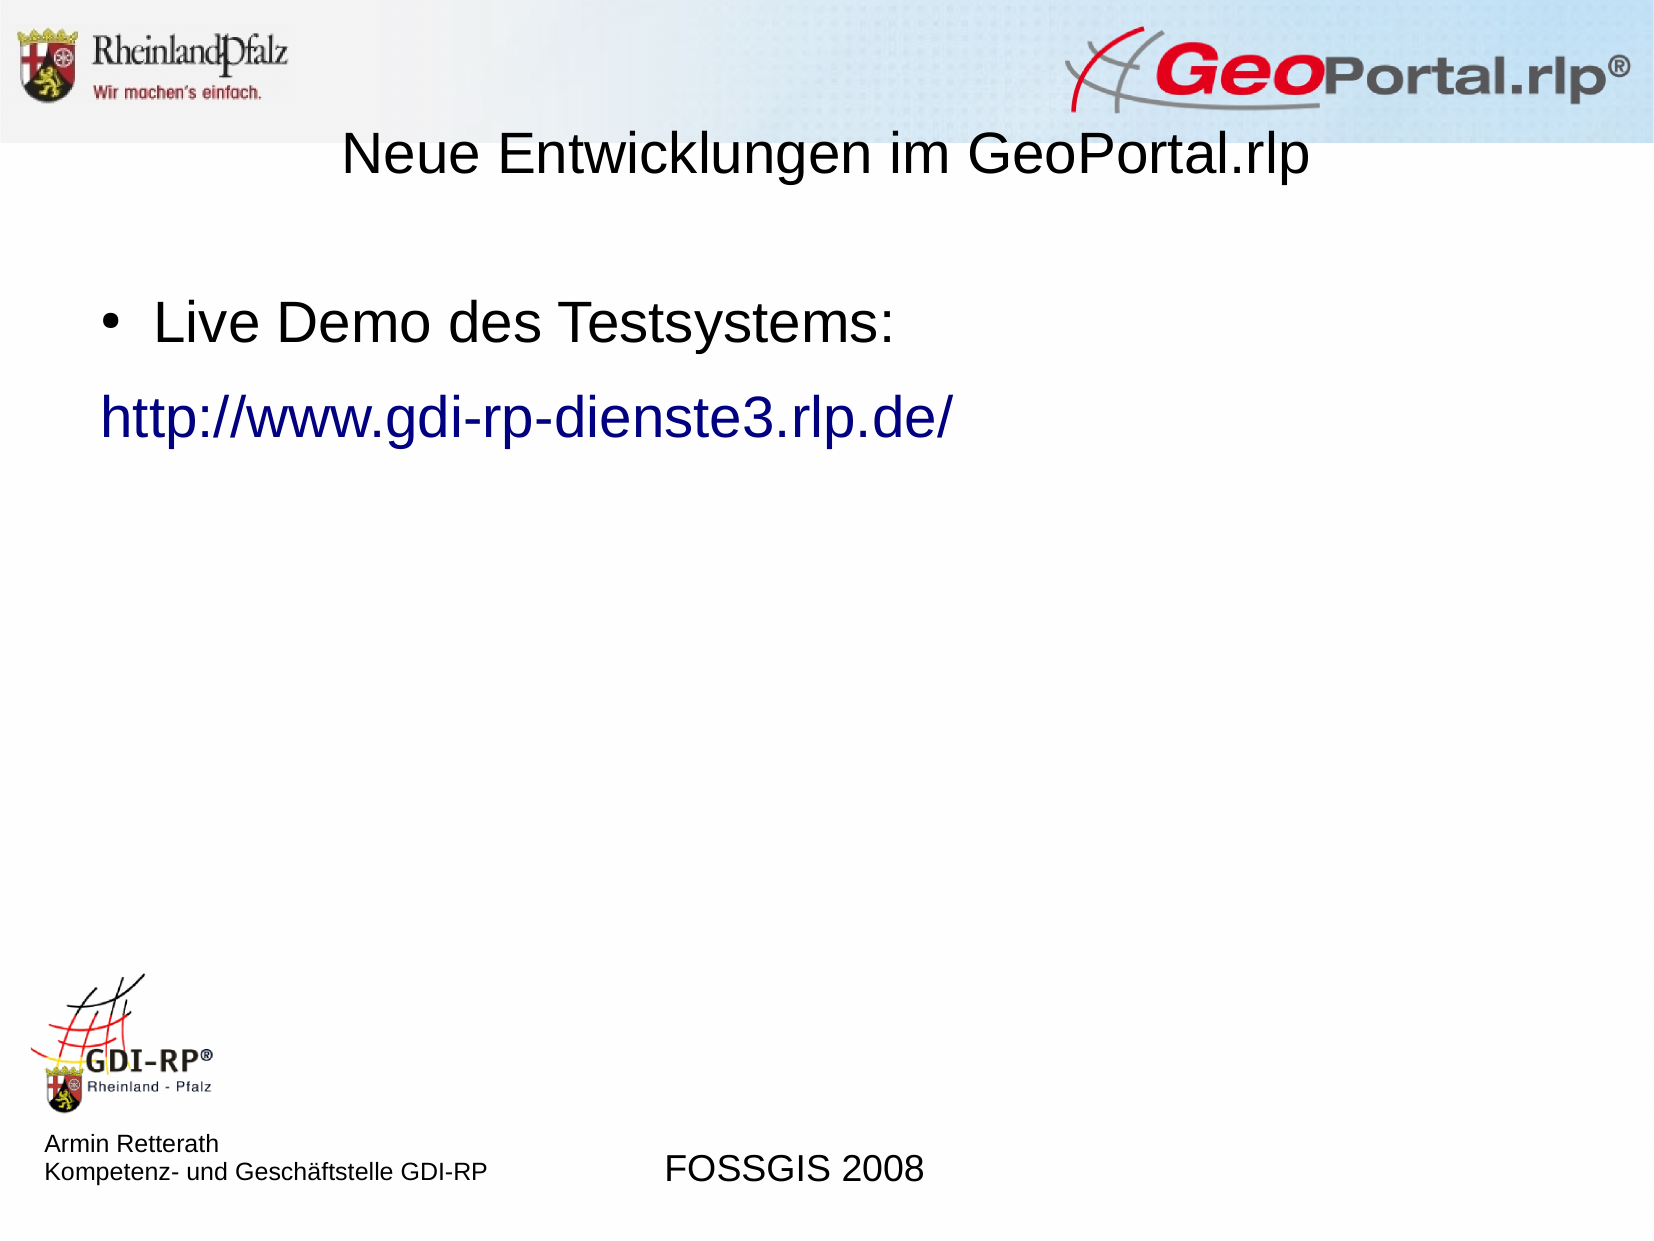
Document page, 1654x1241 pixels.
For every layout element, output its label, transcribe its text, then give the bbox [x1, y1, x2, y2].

title Neue Entwicklungen im GeoPortal.rlp [82, 49, 1571, 257]
picture [0, 0, 1654, 1241]
list Live Demo des Testsystems: http://www.gdi-rp-dienste3.rlp.de/ [82, 290, 1571, 1109]
